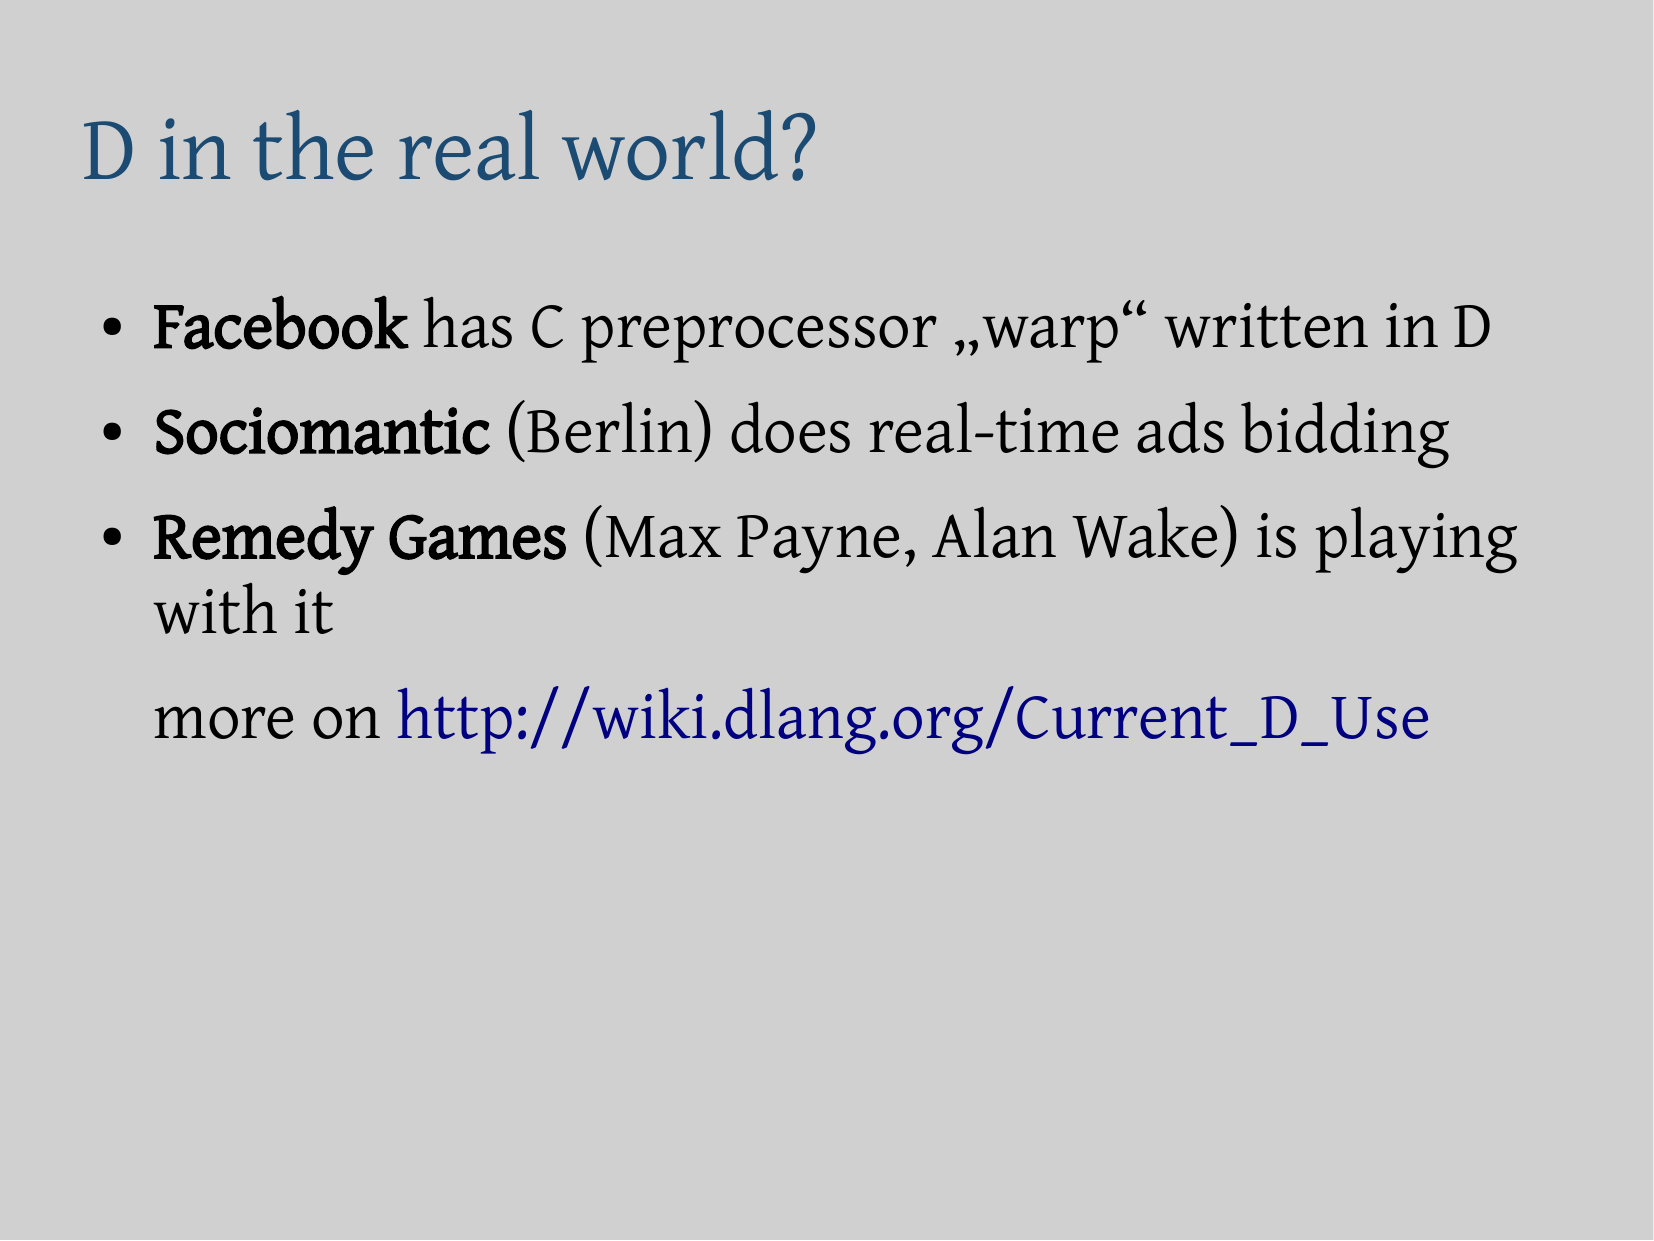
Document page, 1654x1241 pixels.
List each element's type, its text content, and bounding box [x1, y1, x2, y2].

title D in the real world? [82, 49, 1571, 257]
list Facebook has C preprocessor „warp“ written in D Sociomantic (Berlin) does real-time ads bidding Remedy Games (Max Payne, Alan Wake) is playing with it more on http://wiki.dlang.org/Current_D_Use [82, 290, 1571, 1010]
